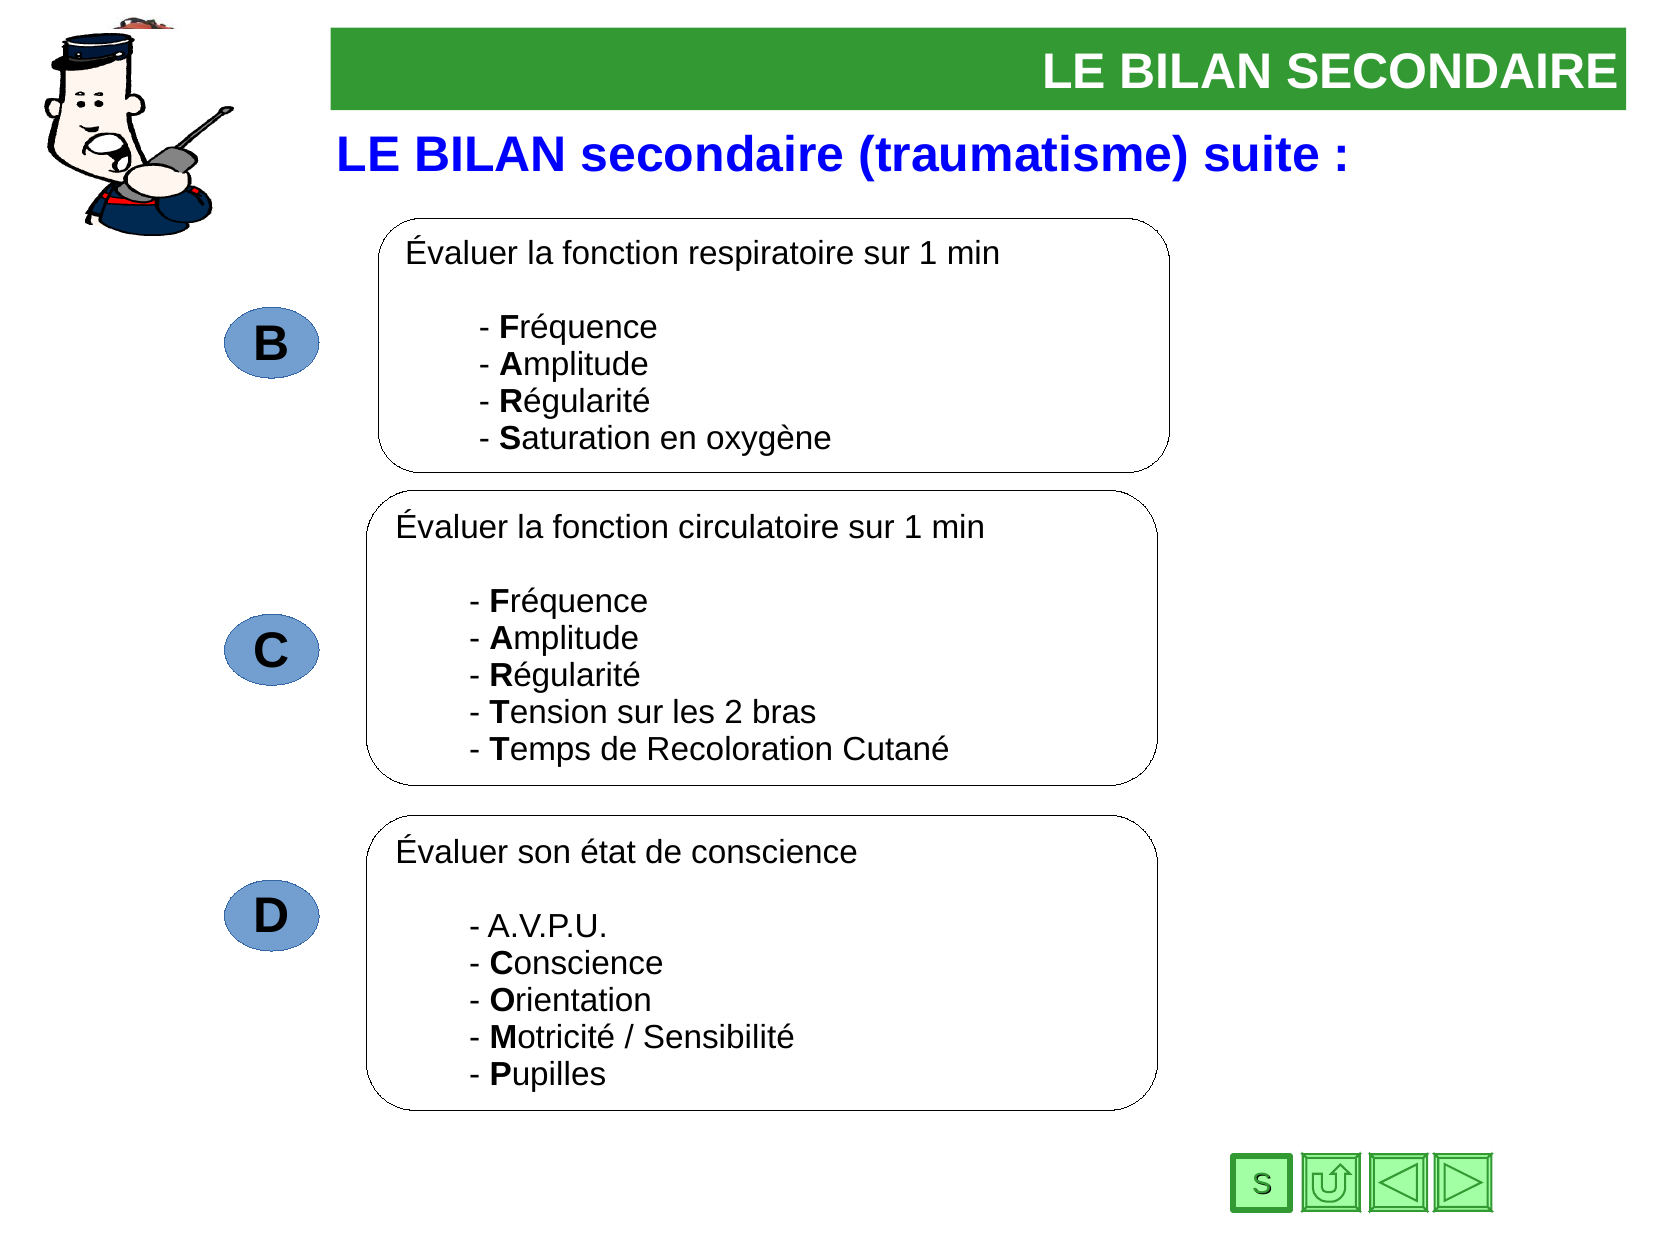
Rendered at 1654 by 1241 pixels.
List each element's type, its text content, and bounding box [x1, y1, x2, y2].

text_box Évaluer la fonction circulatoire sur 1 min - Fréquence - Amplitude - Régularité - Tension sur les 2 bras - Temps de Recoloration Cutané [366, 490, 1158, 786]
text_box Évaluer son état de conscience - A.V.P.U. - Conscience - Orientation - Motricité / Sensibilité - Pupilles [366, 815, 1158, 1111]
text_box D [224, 880, 320, 952]
picture [23, 5, 249, 237]
text_box Évaluer la fonction respiratoire sur 1 min - Fréquence - Amplitude - Régularité - Saturation en oxygène [378, 218, 1170, 473]
text_box C [224, 614, 320, 686]
title LE BILAN secondaire (traumatisme) suite : [336, 119, 1630, 190]
text_box B [224, 307, 320, 379]
title LE BILAN SECONDAIRE [331, 35, 1620, 107]
